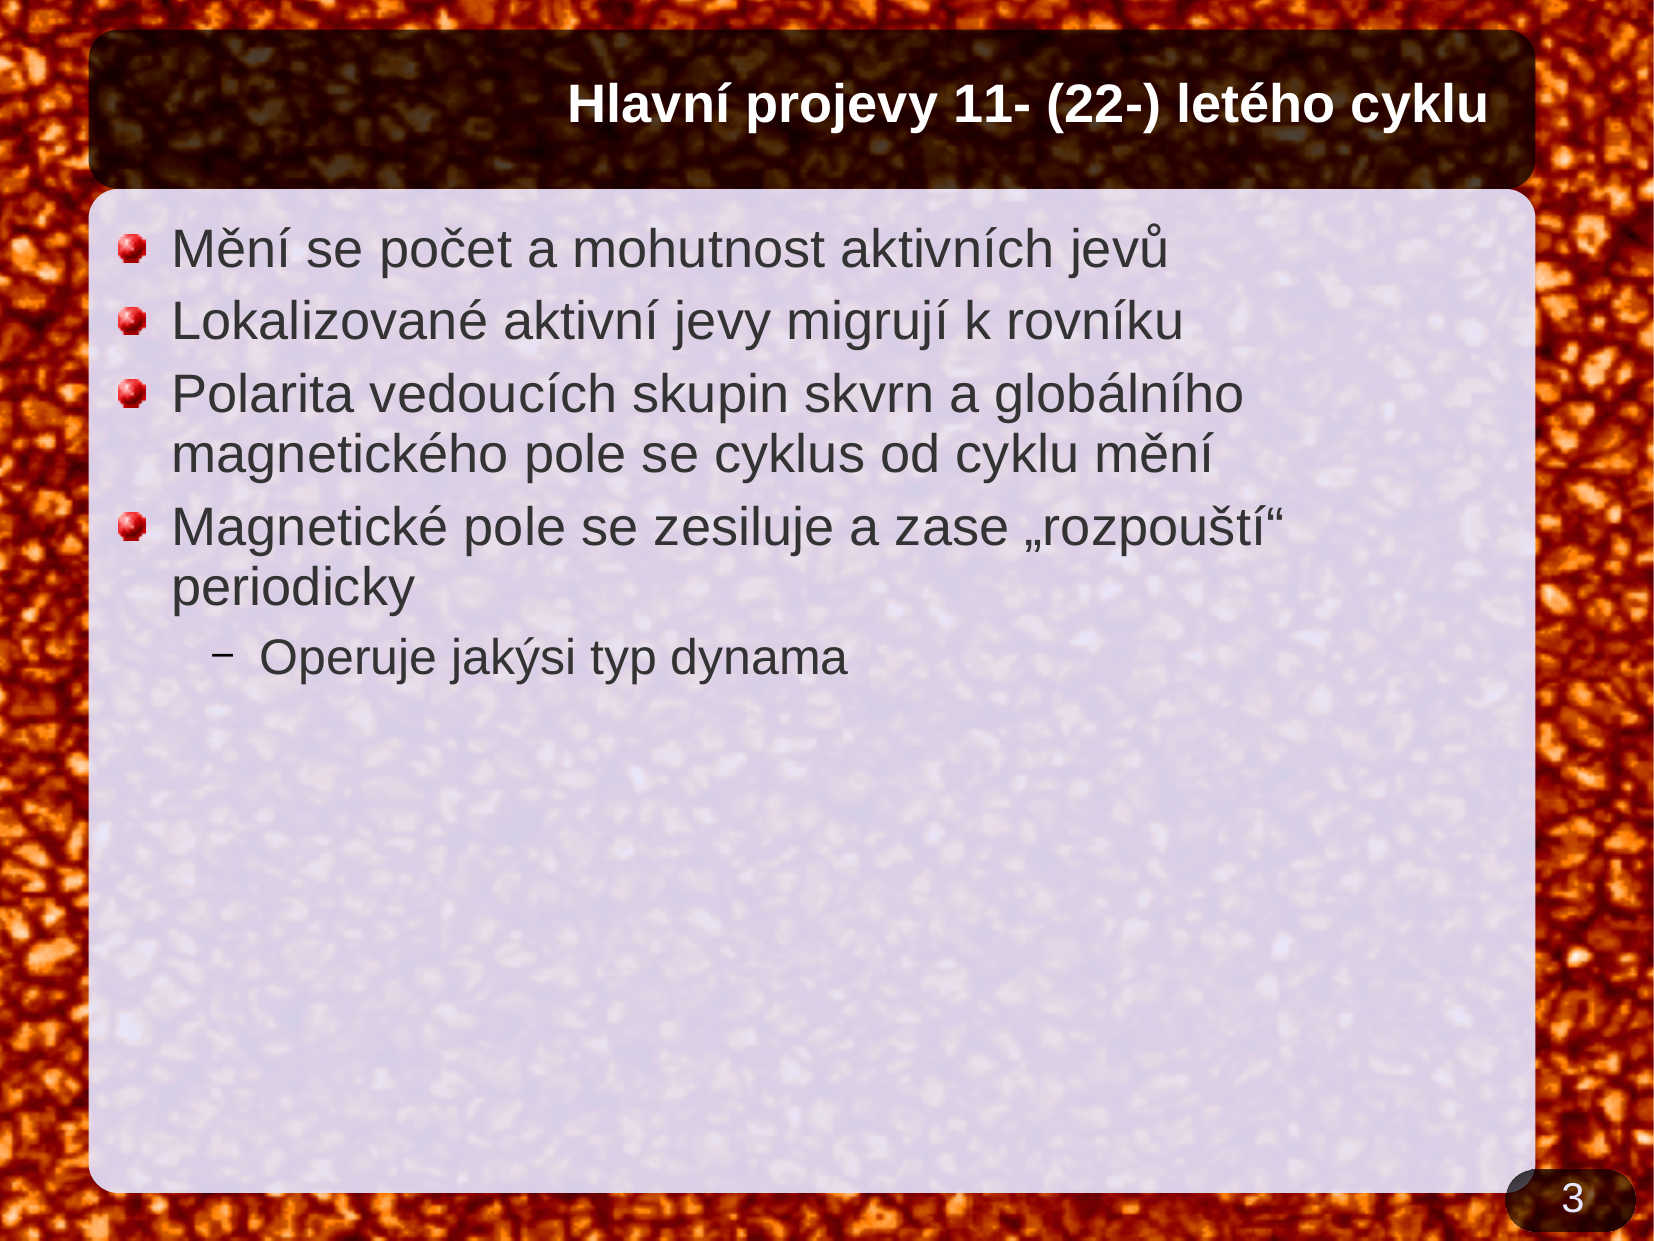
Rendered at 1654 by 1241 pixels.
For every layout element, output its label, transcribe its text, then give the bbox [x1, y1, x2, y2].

picture [0, 0, 1654, 1241]
list Mění se počet a mohutnost aktivních jevů Lokalizované aktivní jevy migrují k rovníku Polarita vedoucích skupin skvrn a globálního magnetického pole se cyklus od cyklu mění Magnetické pole se zesiluje a zase „rozpouští“ periodicky Operuje jakýsi typ dynama [118, 218, 1477, 1164]
title Hlavní projevy 11- (22-) letého cyklu [118, 59, 1506, 148]
